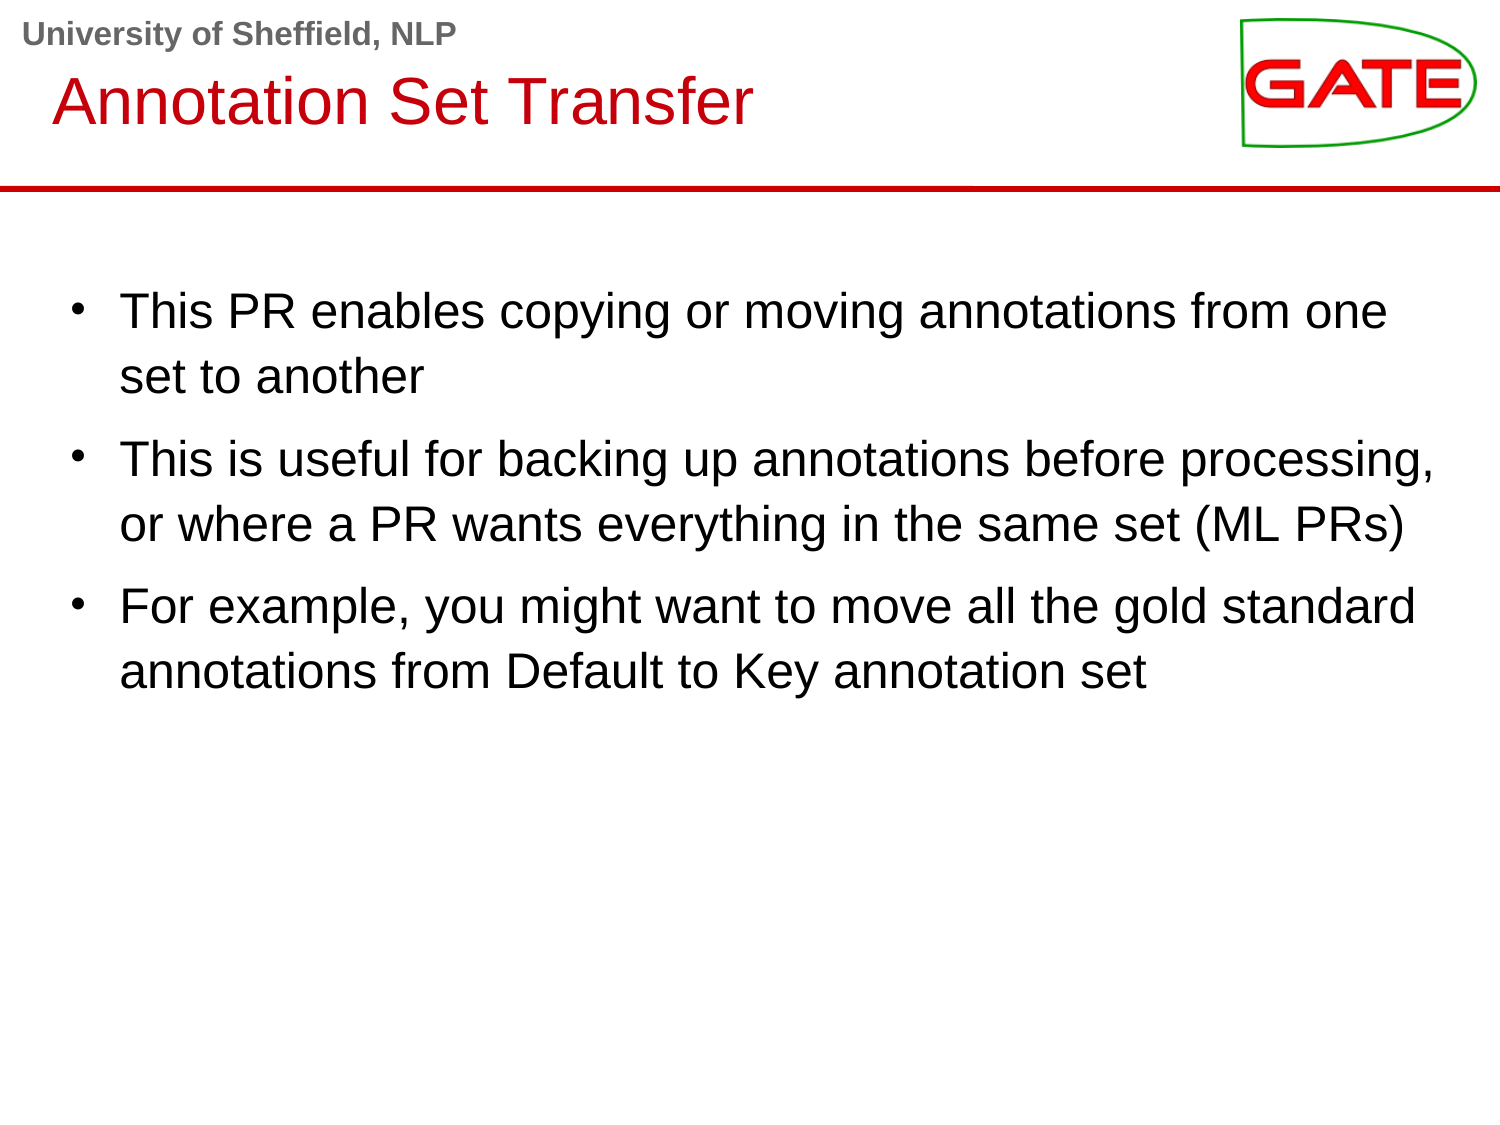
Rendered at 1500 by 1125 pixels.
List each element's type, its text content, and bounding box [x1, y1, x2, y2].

title Annotation Set Transfer [37, 0, 1380, 196]
list This PR enables copying or moving annotations from one set to another This is useful for backing up annotations before processing, or where a PR wants everything in the same set (ML PRs) For example, you might want to move all the gold standard annotations from Default to Key annotation set [0, 265, 1477, 1093]
picture [1380, 18, 1477, 148]
